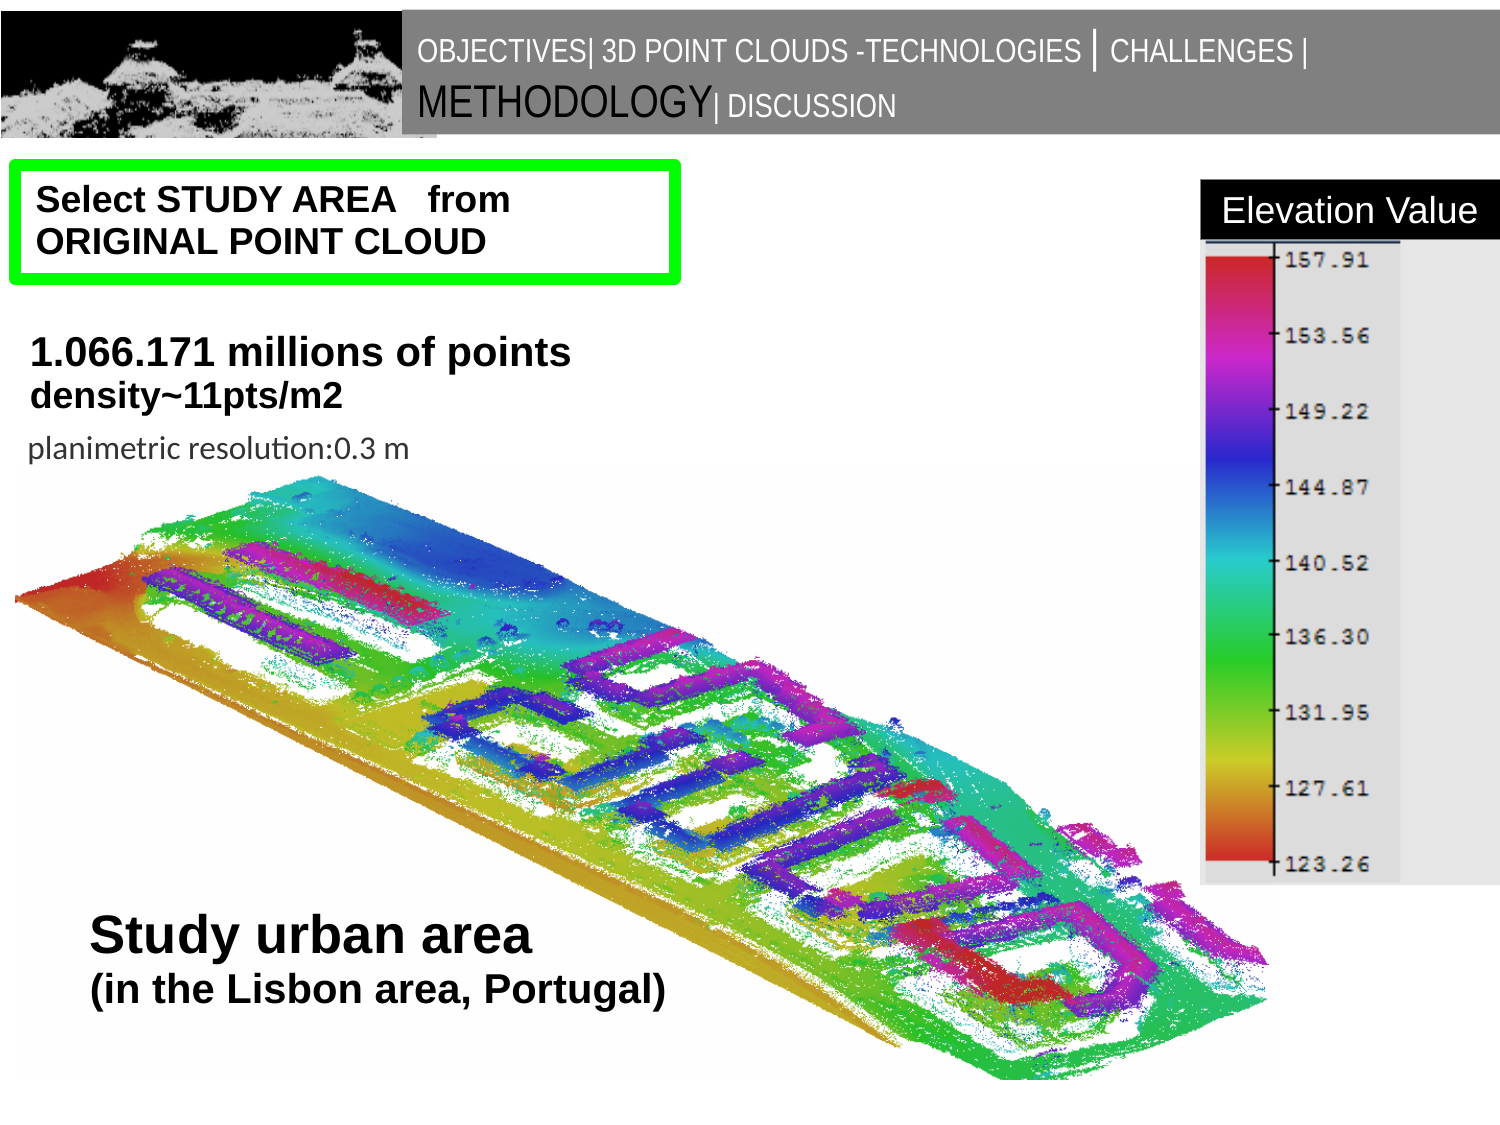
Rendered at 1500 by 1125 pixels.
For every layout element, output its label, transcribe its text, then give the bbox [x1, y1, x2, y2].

text_box Elevation Value [1200, 179, 1500, 240]
text_box 1.066.171 millions of points density~11pts/m2 [15, 320, 691, 427]
text_box OBJECTIVES| 3D POINT CLOUDS -TECHNOLOGIES | CHALLENGES | METHODOLOGY| DISCUSSION [402, 9, 1500, 135]
picture [15, 464, 1277, 1081]
picture [1205, 240, 1401, 883]
text_box 1.066.171 millions of points density~11pts/m2 [15, 484, 691, 495]
picture [1, 11, 437, 138]
text_box Study urban area (in the Lisbon area, Portugal) [75, 897, 751, 1084]
text_box [1200, 240, 1500, 886]
text_box planimetric resolution:0.3 m [12, 427, 709, 484]
text_box Select STUDY AREA from ORIGINAL POINT CLOUD [15, 165, 675, 279]
